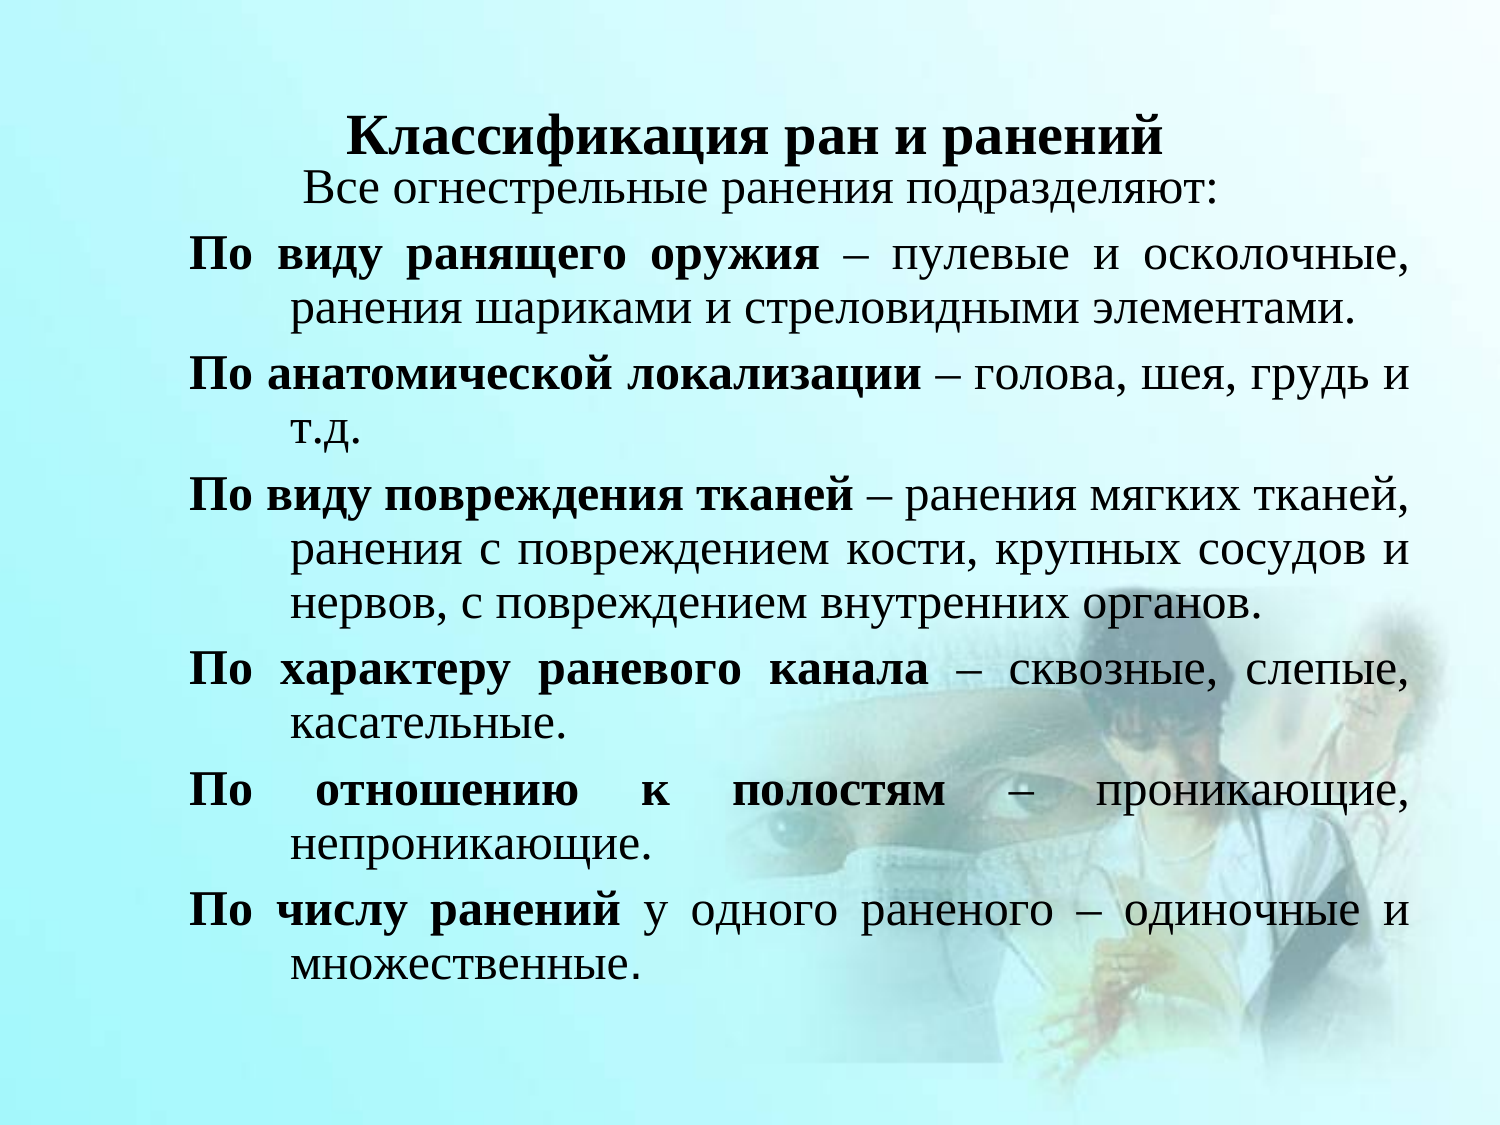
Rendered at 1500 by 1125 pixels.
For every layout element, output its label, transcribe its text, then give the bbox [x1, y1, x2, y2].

title Классификация ран и ранений [75, 19, 1436, 138]
list Все огнестрельные ранения подразделяют: По виду ранящего оружия – пулевые и осколочные, ранения шариками и стреловидными элементами. По анатомической локализации – голова, шея, грудь и т.д. По виду повреждения тканей – ранения мягких тканей, ранения с повреждением кости, крупных сосудов и нервов, с повреждением внутренних органов. По характеру раневого канала – сквозные, слепые, касательные. По отношению к полостям – проникающие, непроникающие. По числу ранений у одного раненого – одиночные и множественные. [75, 152, 1426, 1082]
